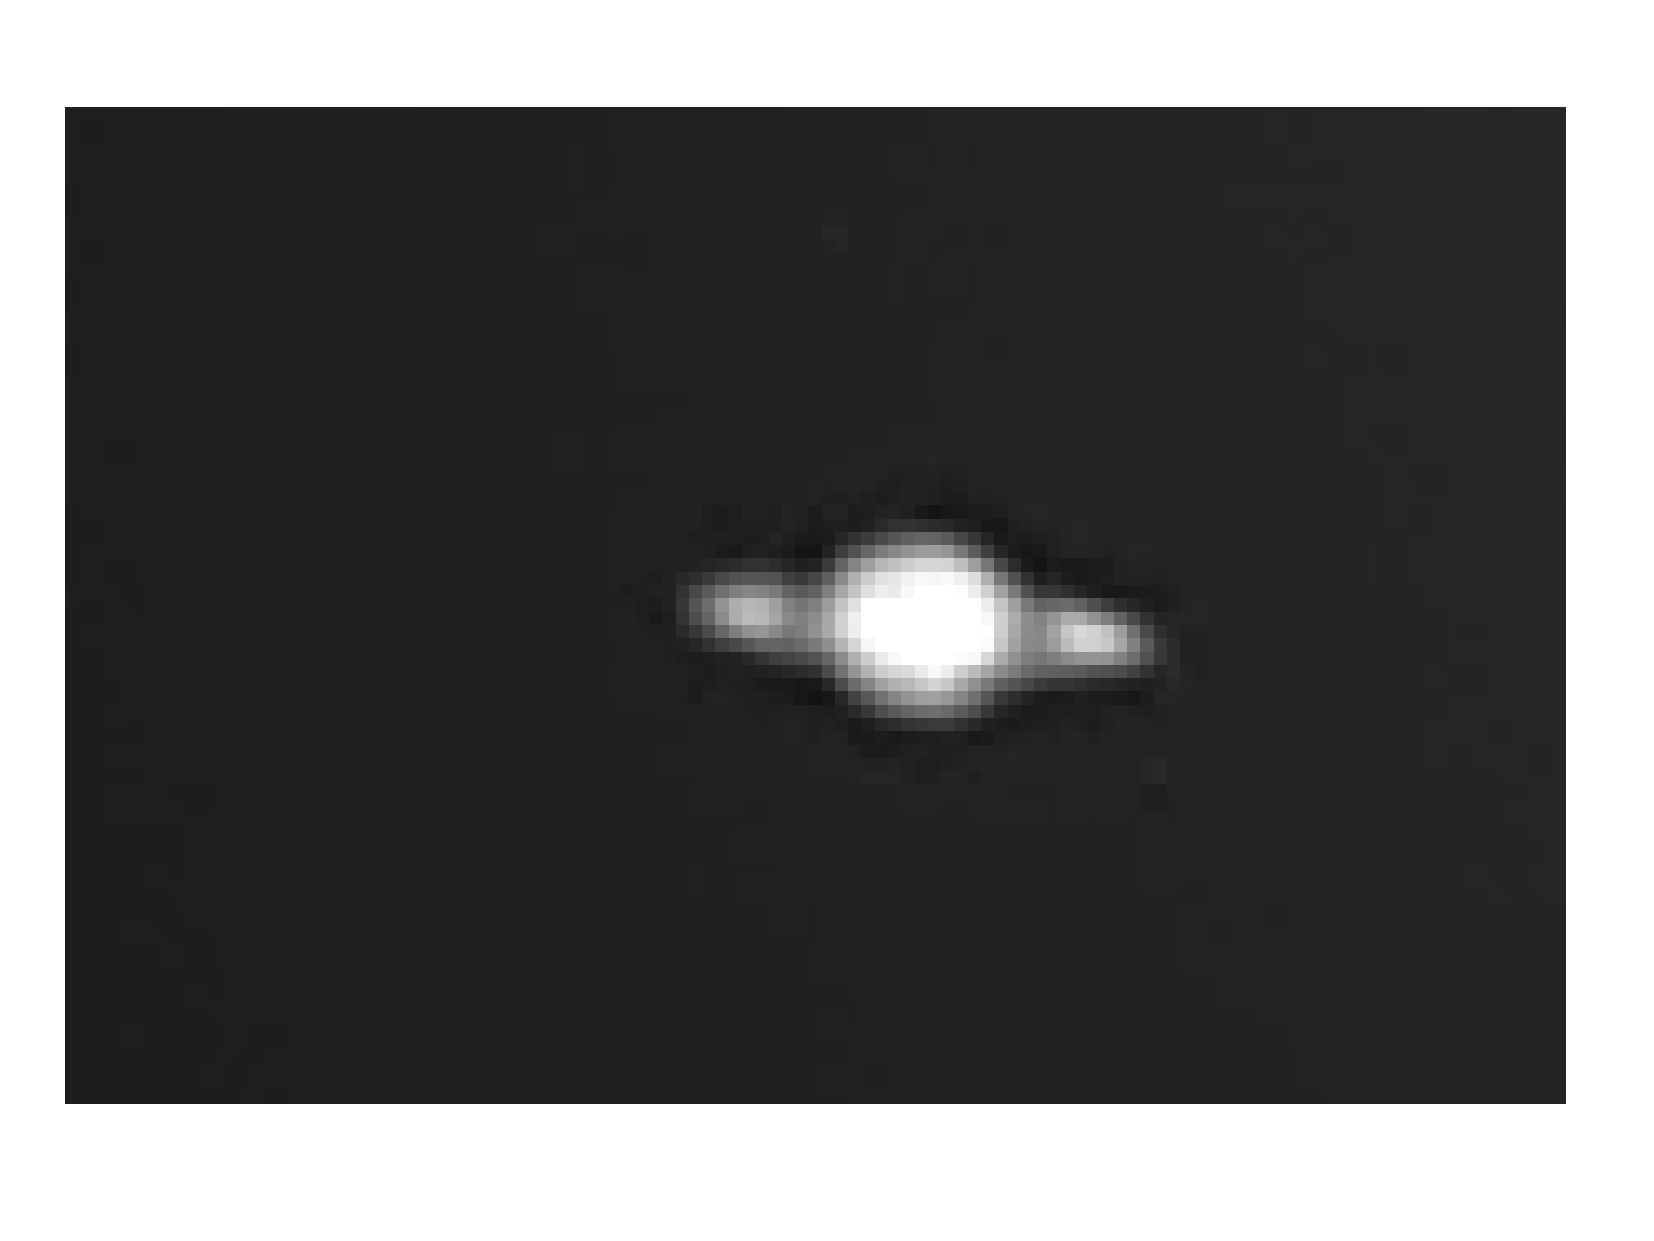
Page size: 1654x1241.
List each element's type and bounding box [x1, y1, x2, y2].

picture [65, 107, 1566, 1104]
